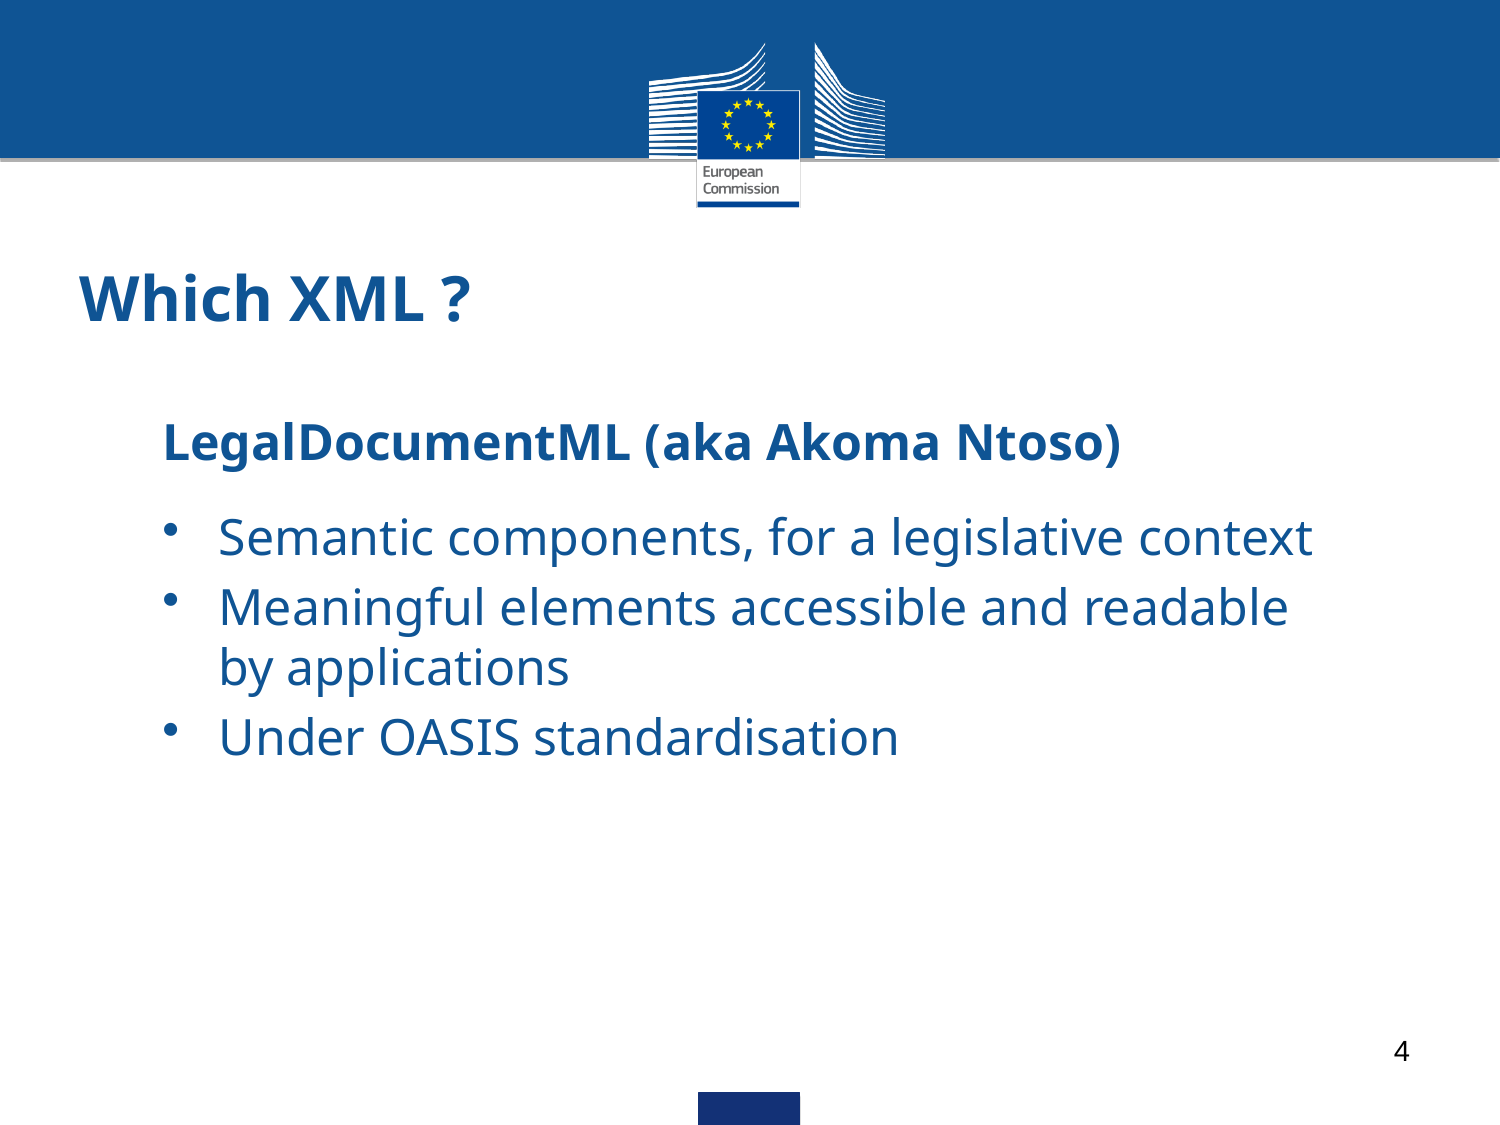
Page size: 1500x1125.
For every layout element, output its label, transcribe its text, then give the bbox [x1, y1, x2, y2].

slide_number <number> [1074, 1024, 1425, 1103]
title Which XML ? [64, 219, 1415, 374]
text_box LegalDocumentML (aka Akoma Ntoso) Semantic components, for a legislative context Meaningful elements accessible and readable by applications Under OASIS standardisation [147, 373, 1365, 894]
picture [649, 42, 885, 208]
